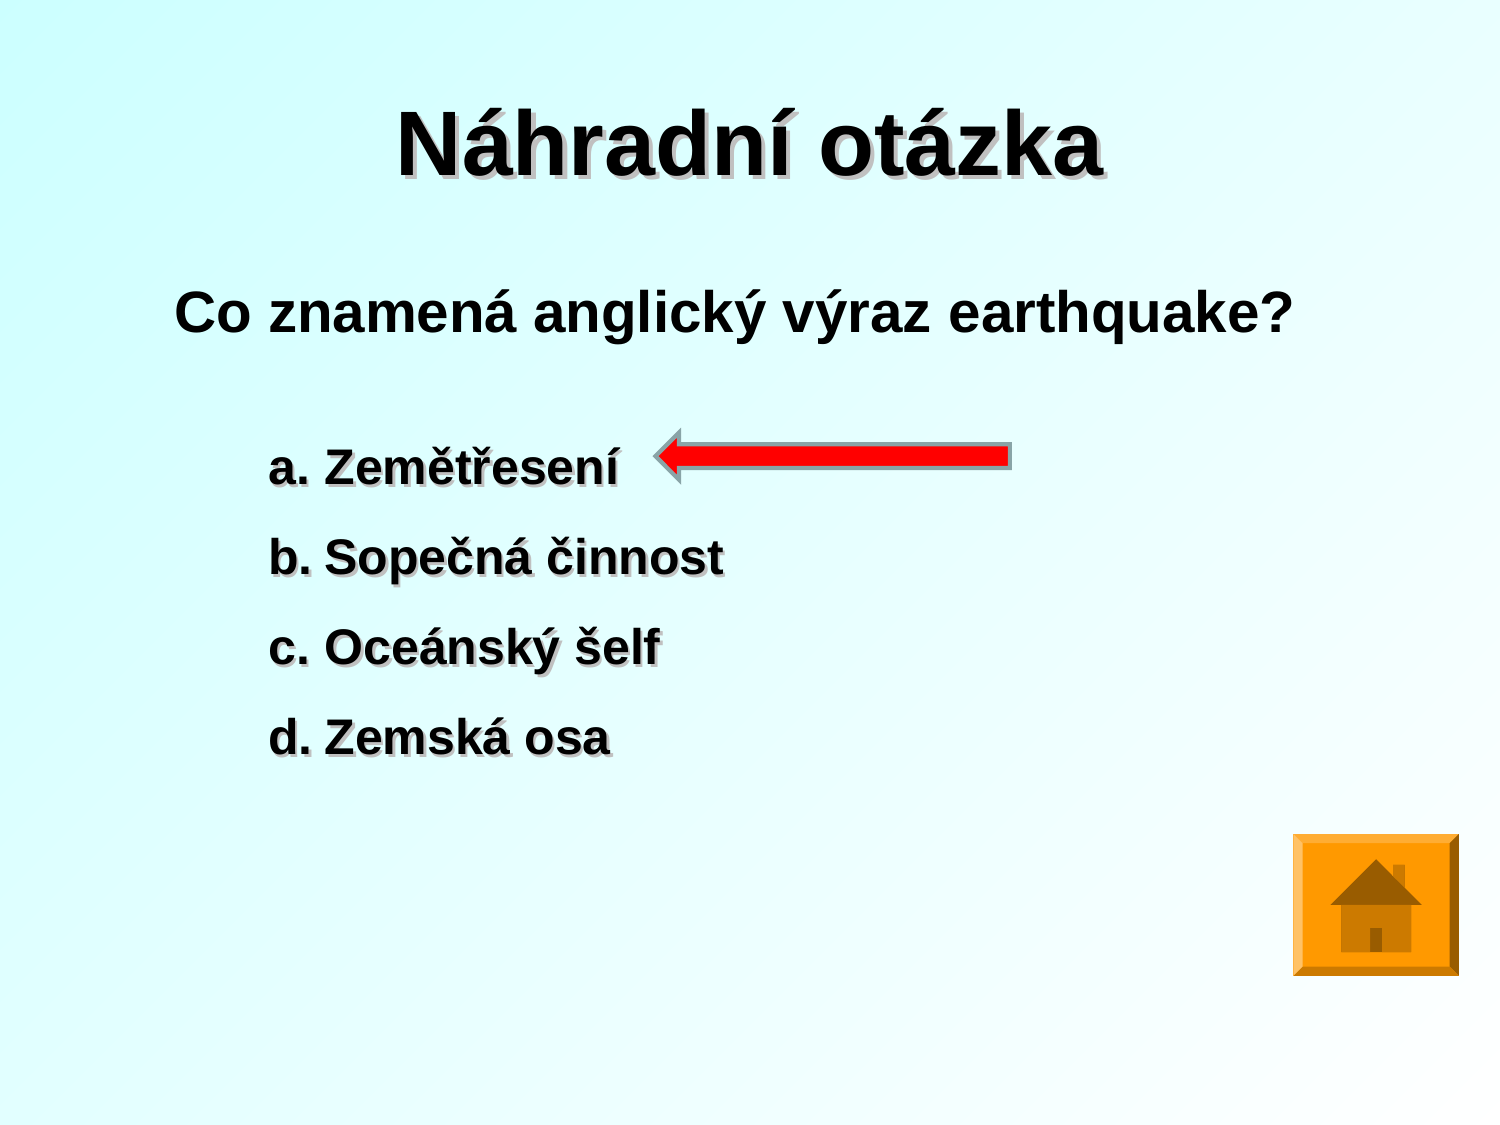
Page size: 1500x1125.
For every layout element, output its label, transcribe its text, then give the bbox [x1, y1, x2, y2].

title Náhradní otázka [75, 45, 1426, 233]
list Co znamená anglický výraz earthquake? [159, 267, 1317, 374]
text_box Zemětřesení Sopečná činnost Oceánský šelf Zemská osa [253, 397, 869, 773]
text_box [1295, 834, 1459, 976]
text_box [655, 432, 1010, 480]
